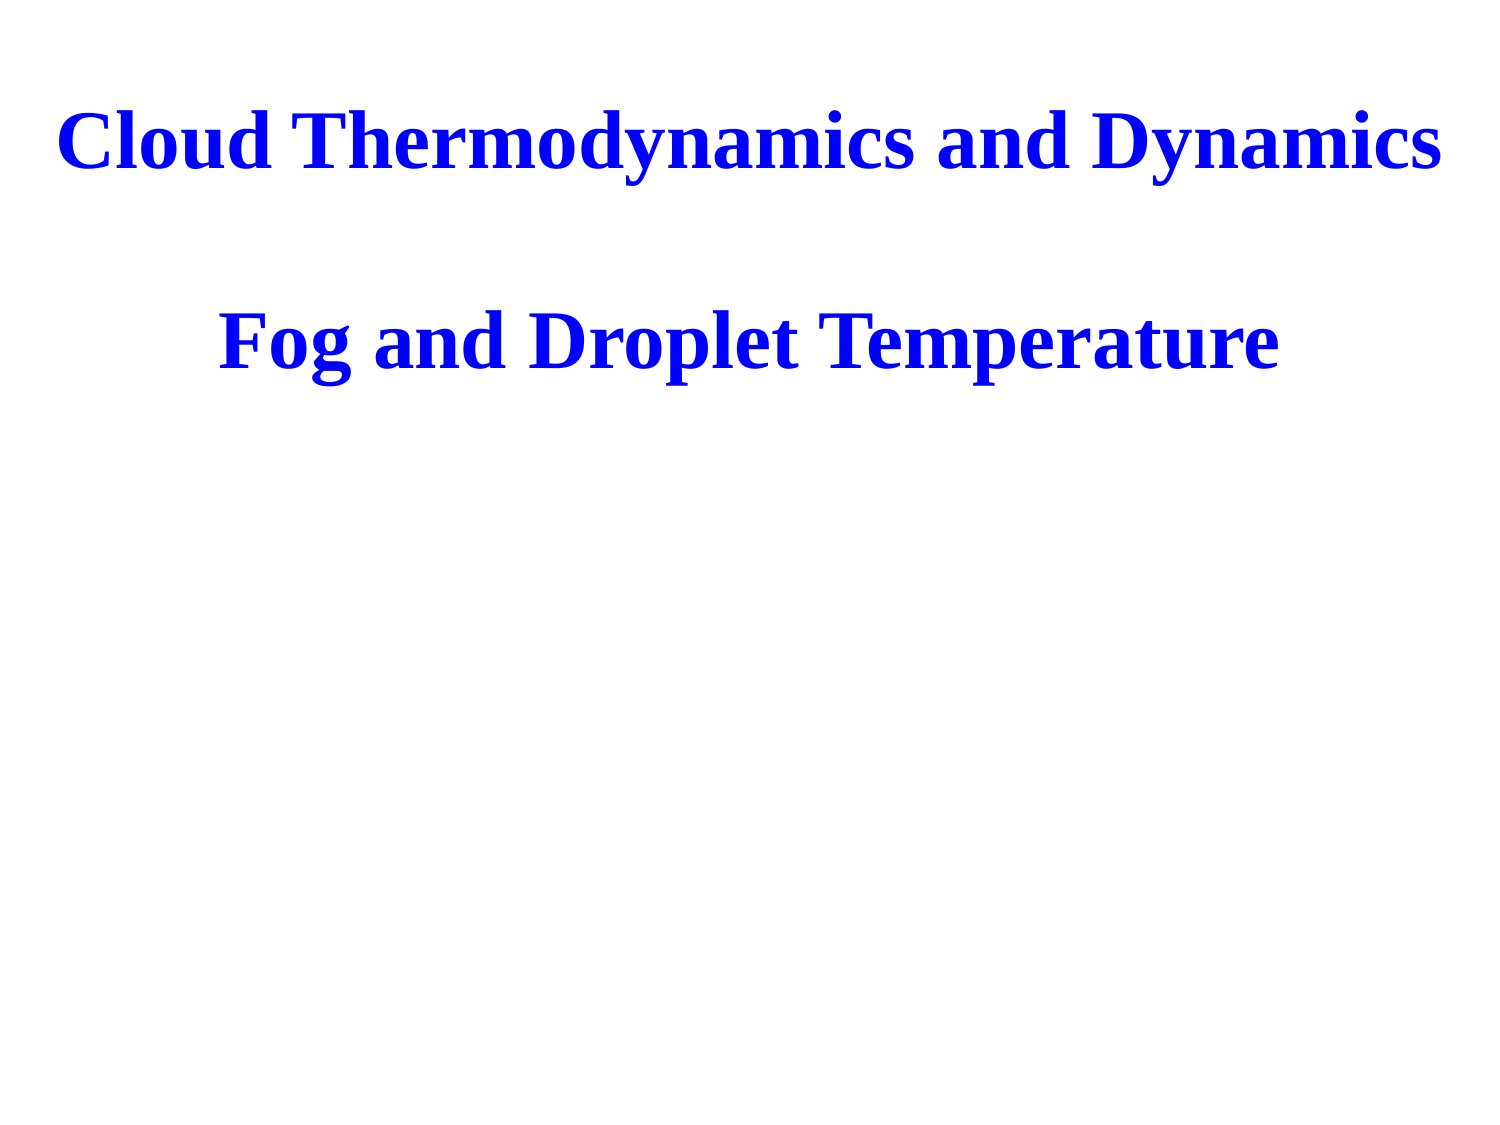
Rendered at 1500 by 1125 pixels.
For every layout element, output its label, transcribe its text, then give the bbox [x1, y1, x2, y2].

title Cloud Thermodynamics and Dynamics Fog and Droplet Temperature [0, 10, 1500, 461]
